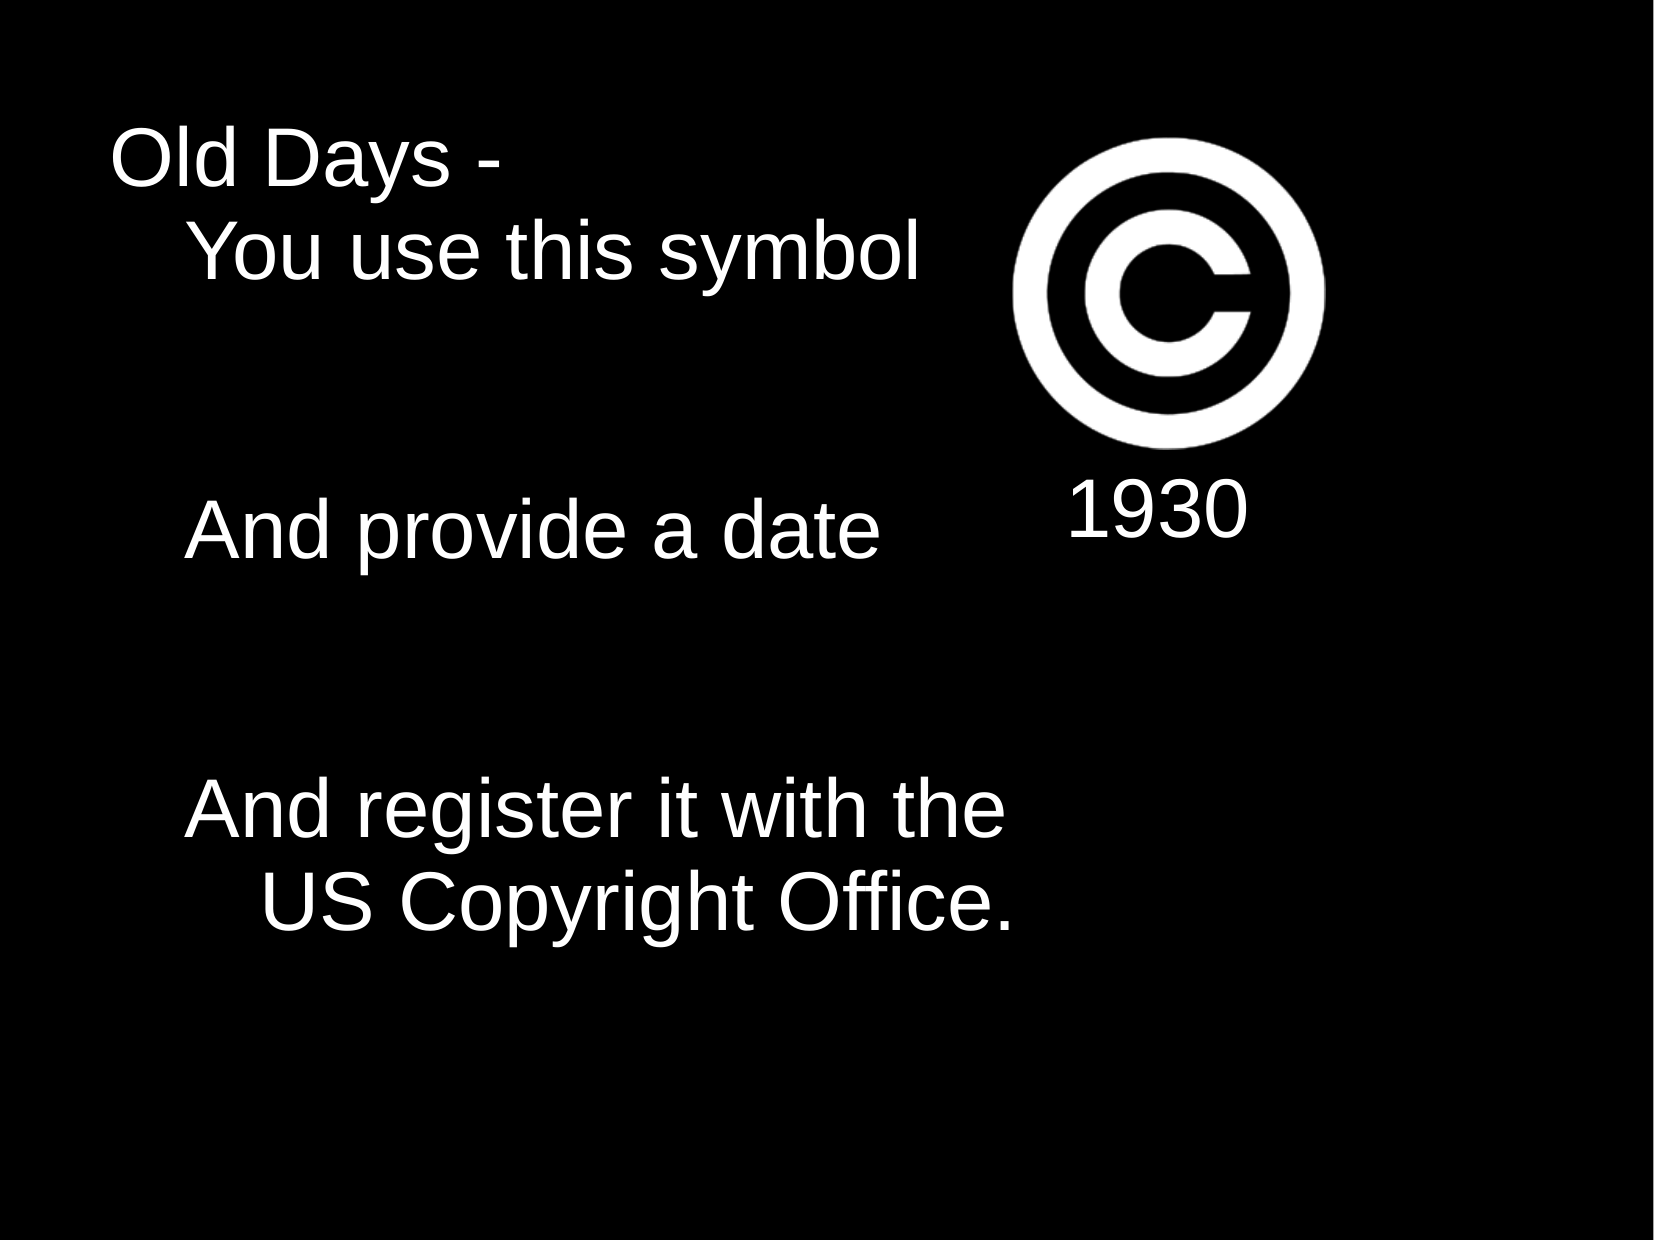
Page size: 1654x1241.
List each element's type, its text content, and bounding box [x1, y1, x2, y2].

picture [1012, 137, 1326, 450]
text_box Old Days - You use this symbol And provide a date And register it with the US Copyright Office. [95, 103, 1388, 956]
text_box 1930 [1050, 454, 1266, 563]
